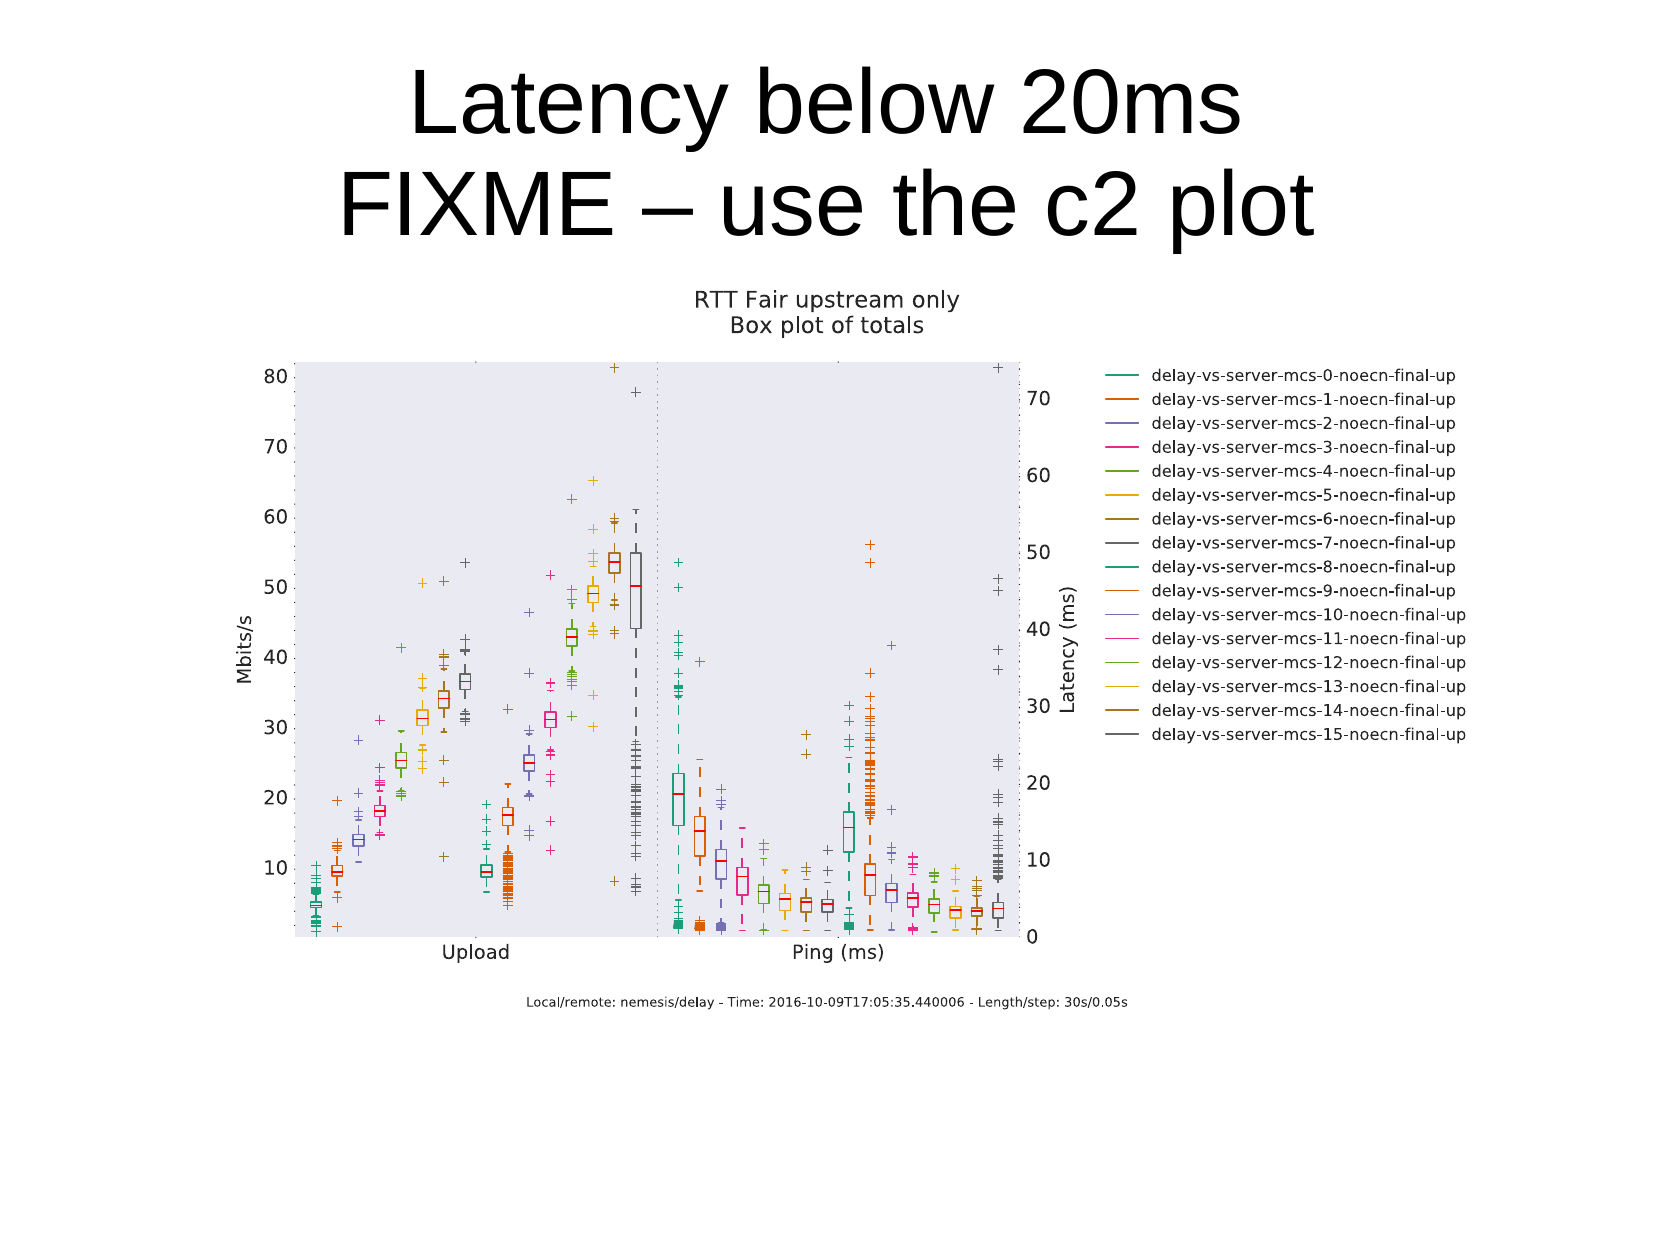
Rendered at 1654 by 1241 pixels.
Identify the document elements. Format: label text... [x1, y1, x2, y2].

picture [117, 290, 1537, 1010]
title Latency below 20ms FIXME – use the c2 plot [82, 49, 1571, 257]
